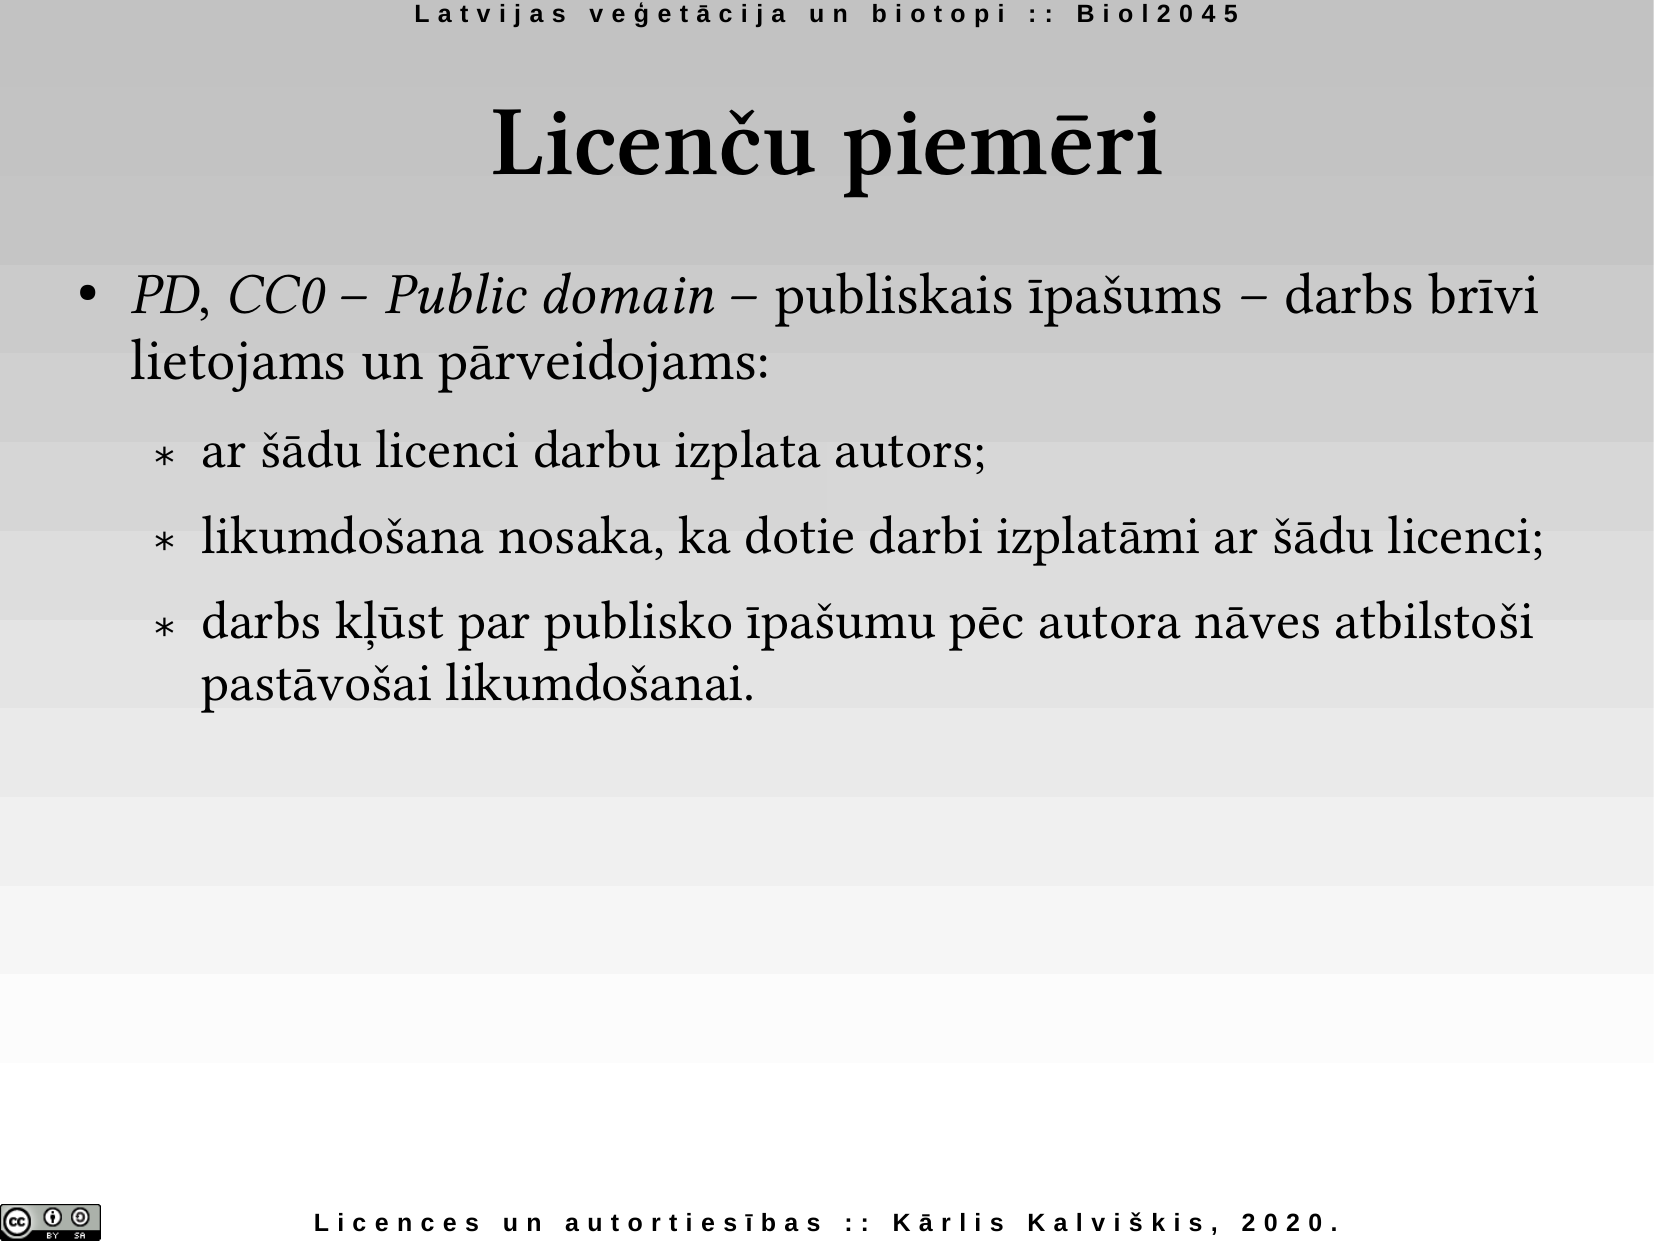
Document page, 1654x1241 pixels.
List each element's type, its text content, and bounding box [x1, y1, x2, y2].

title Licenču piemēri [59, 37, 1596, 246]
list PD, CC0 – Public domain – publiskais īpašums – darbs brīvi lietojams un pārveidojams: ar šādu licenci darbu izplata autors; likumdošana nosaka, ka dotie darbi izplatāmi ar šādu licenci; darbs kļūst par publisko īpašumu pēc autora nāves atbilstoši pastāvošai likumdošanai. [59, 261, 1596, 981]
picture [0, 0, 1654, 1241]
